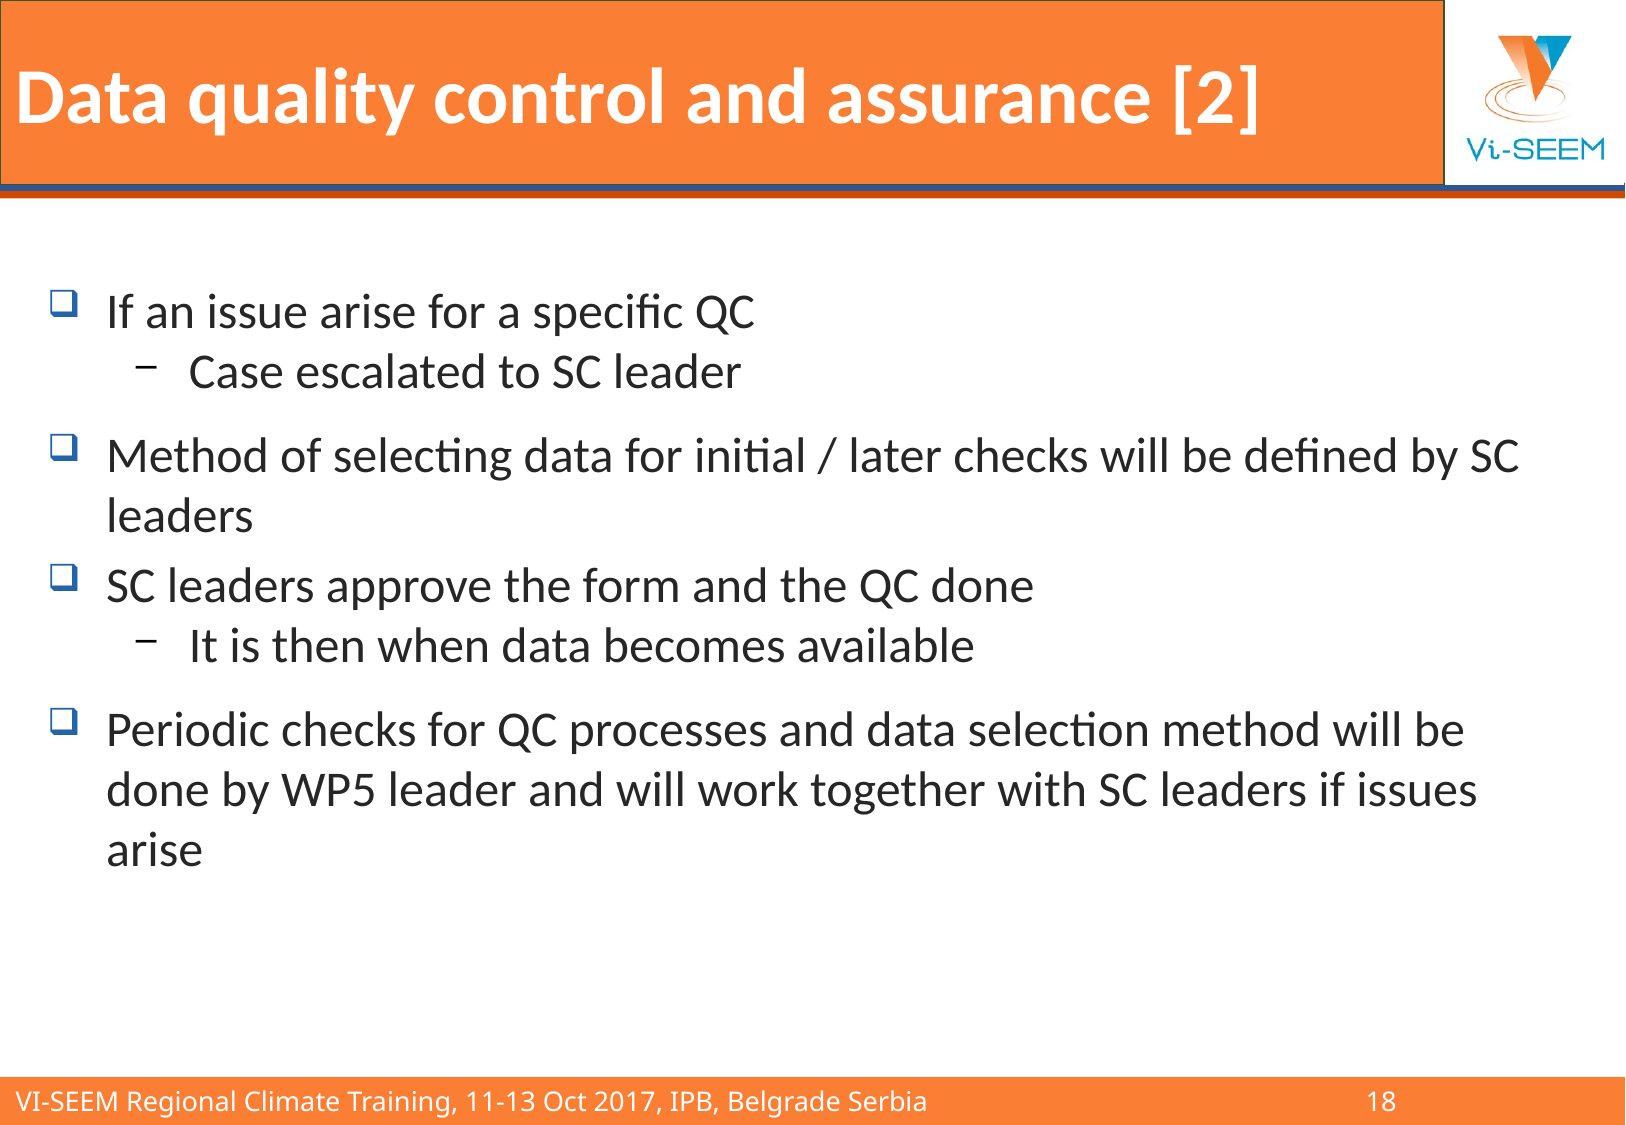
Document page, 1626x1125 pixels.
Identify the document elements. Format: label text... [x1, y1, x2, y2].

picture [1445, 0, 1624, 185]
title Data quality control and assurance [2] [0, 0, 1445, 185]
list If an issue arise for a specific QC Case escalated to SC leader Method of selecting data for initial / later checks will be defined by SC leaders SC leaders approve the form and the QC done It is then when data becomes available Periodic checks for QC processes and data selection method will be done by WP5 leader and will work together with SC leaders if issues arise [31, 271, 1593, 1076]
footer VI-SEEM Regional Climate Training, 11-13 Oct 2017, IPB, Belgrade Serbia <number> [0, 1076, 1625, 1125]
